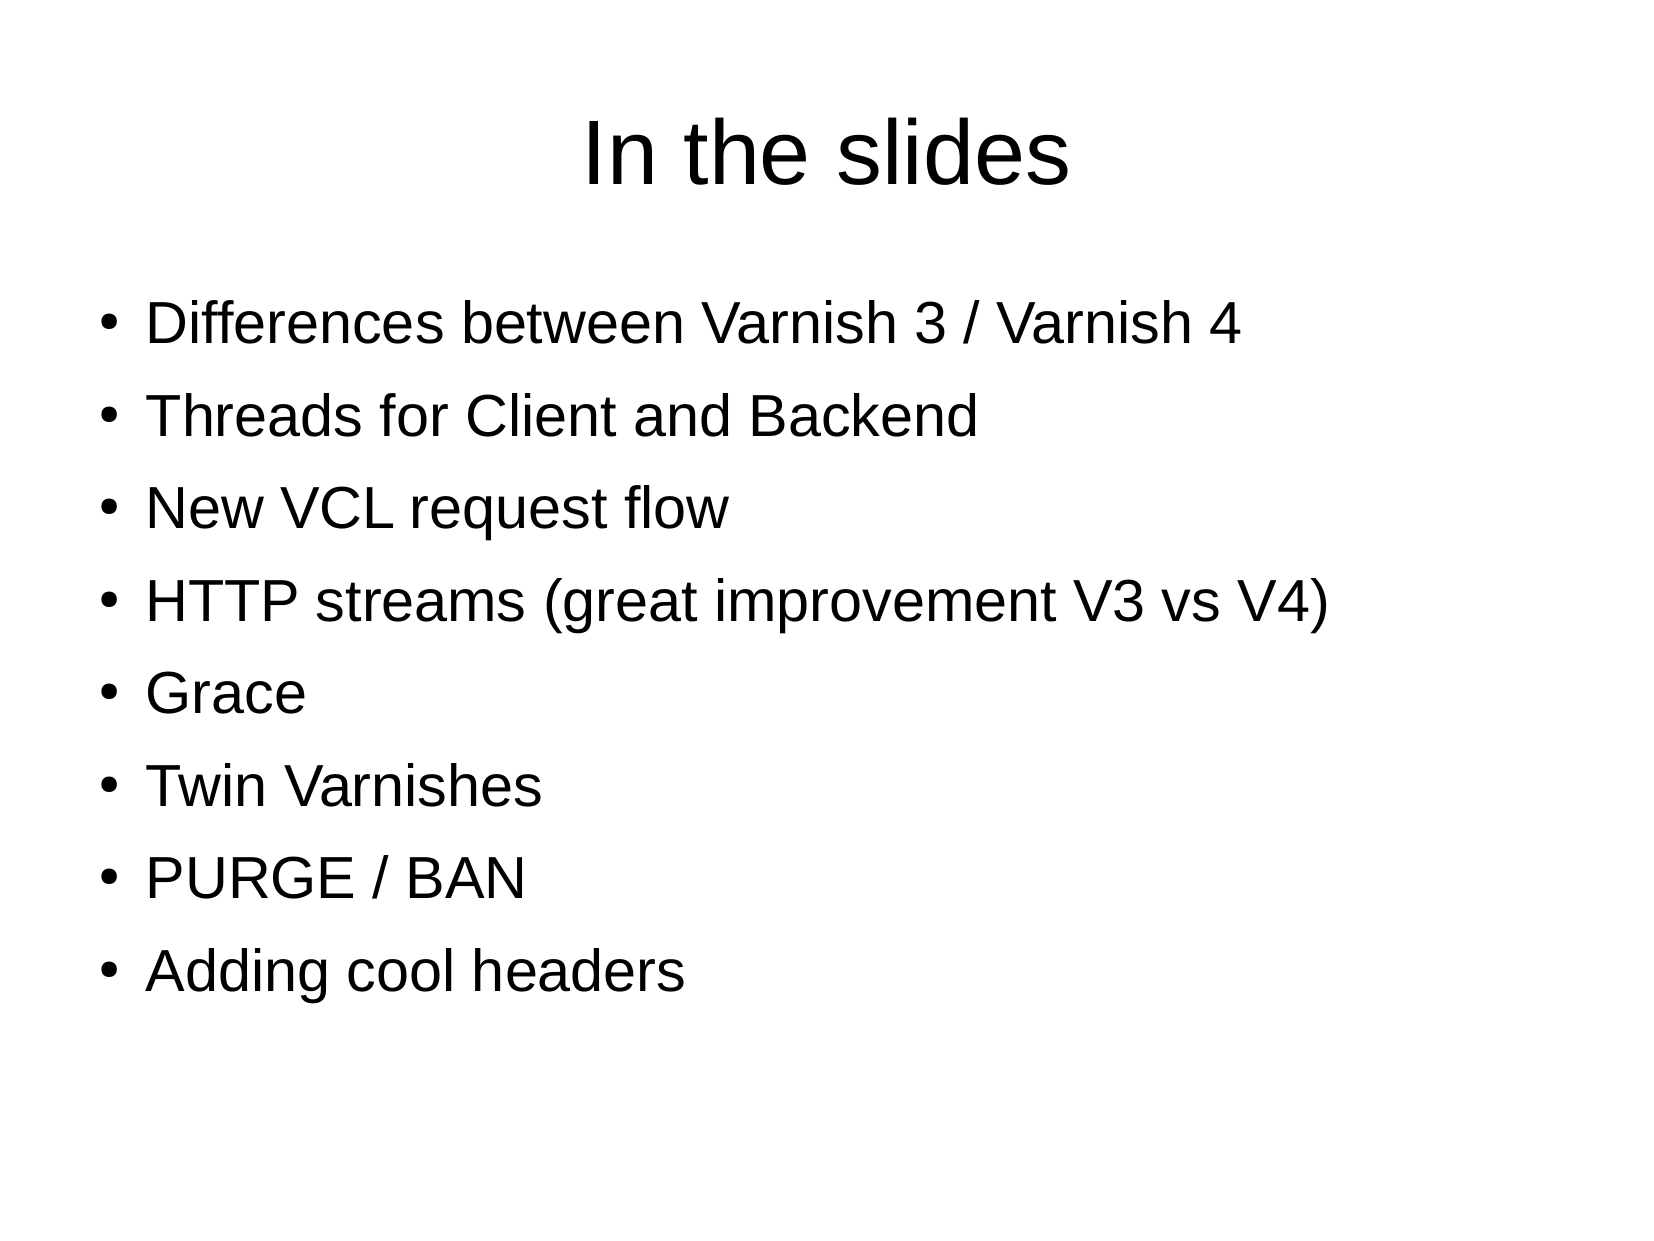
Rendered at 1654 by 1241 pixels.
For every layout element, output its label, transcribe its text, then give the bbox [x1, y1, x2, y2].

title In the slides [82, 49, 1571, 257]
list Differences between Varnish 3 / Varnish 4 Threads for Client and Backend New VCL request flow HTTP streams (great improvement V3 vs V4) Grace Twin Varnishes PURGE / BAN Adding cool headers [82, 290, 1571, 1010]
